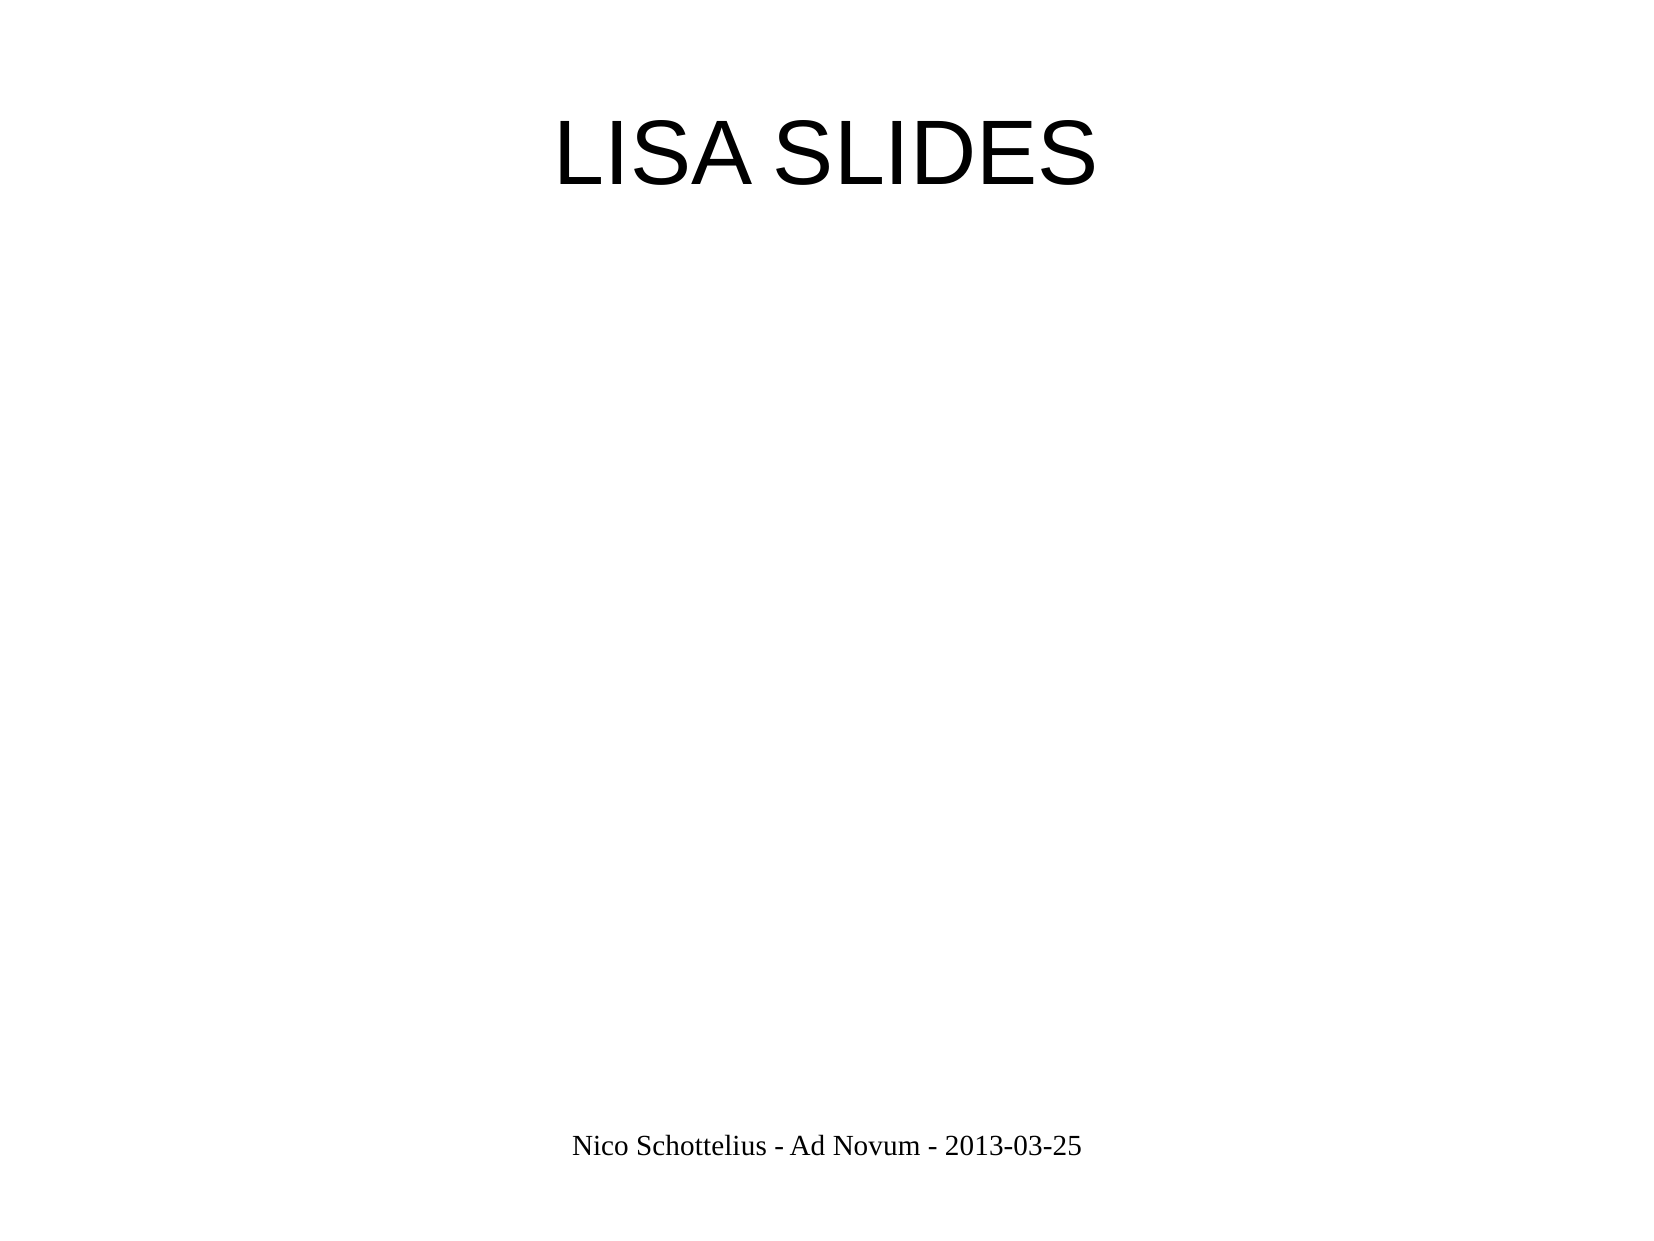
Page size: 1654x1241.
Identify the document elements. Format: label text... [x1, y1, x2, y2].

title LISA SLIDES [82, 49, 1571, 257]
